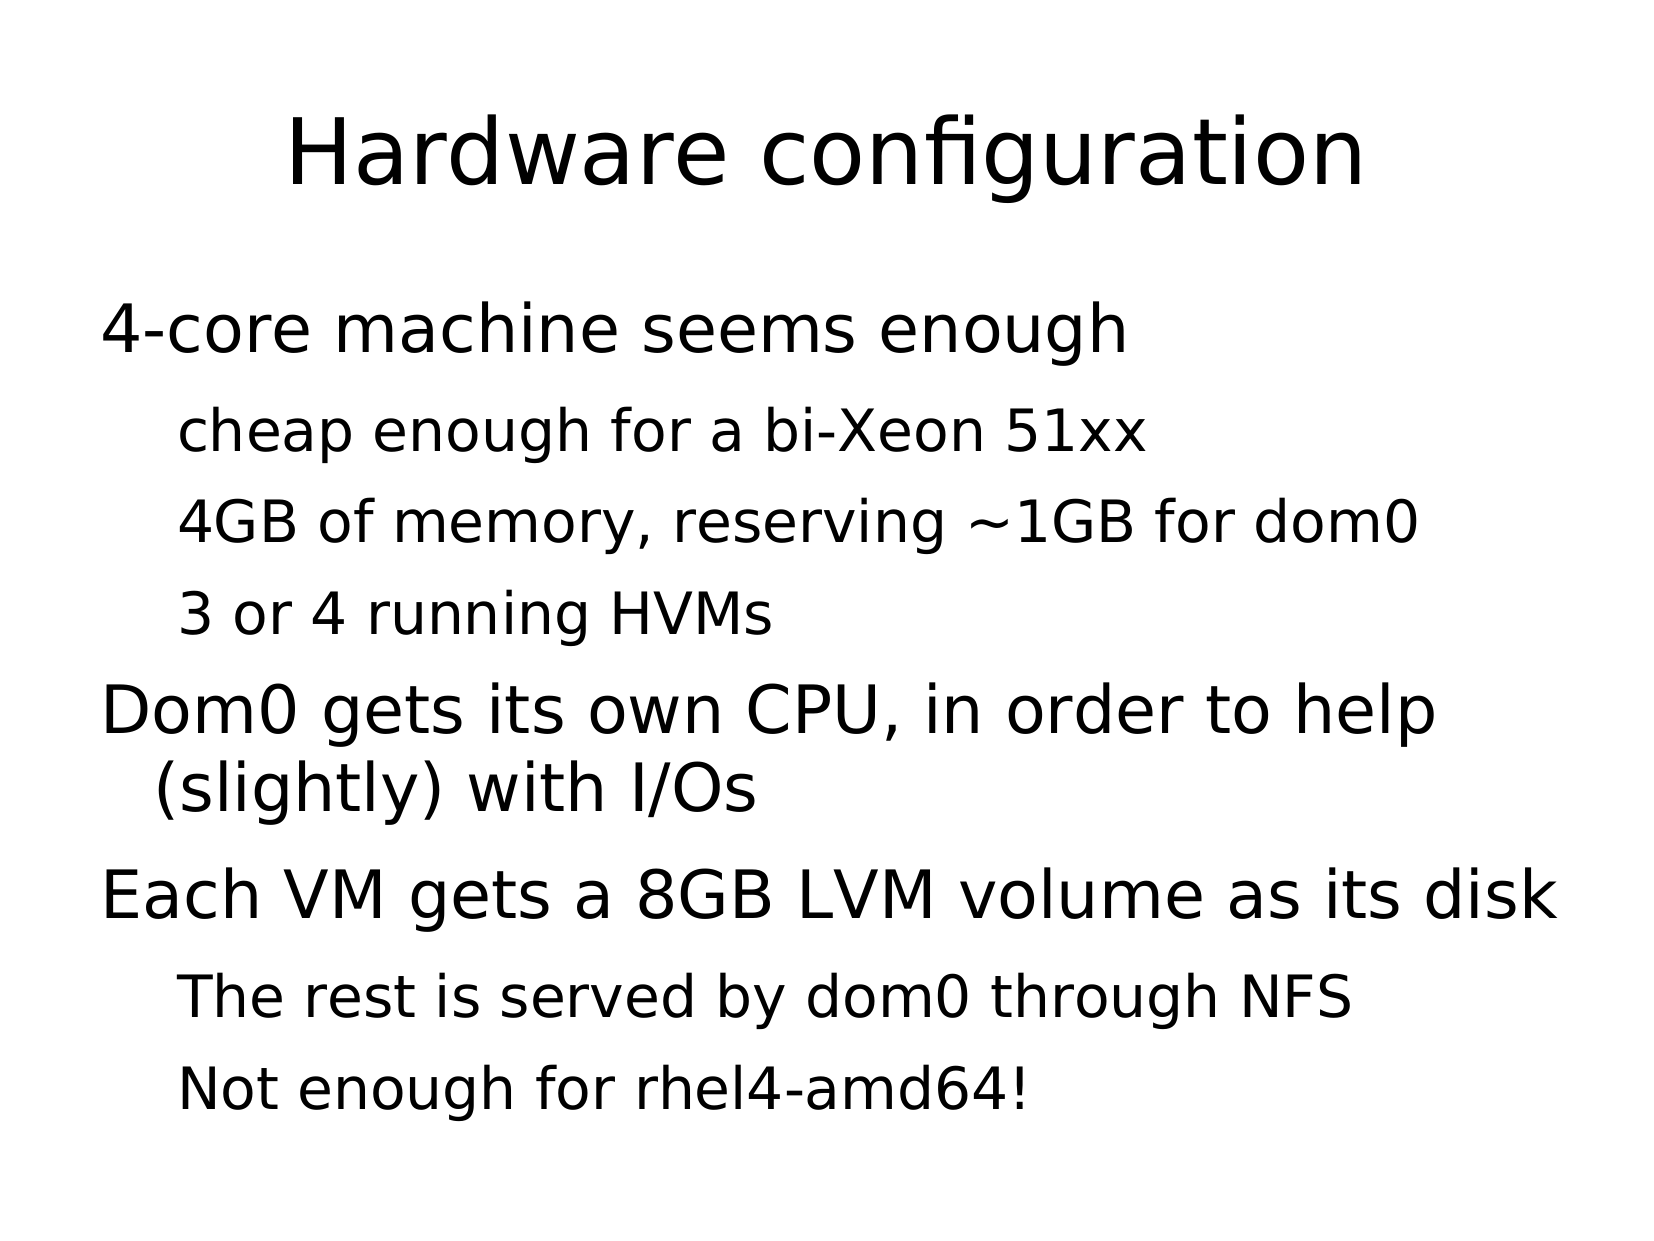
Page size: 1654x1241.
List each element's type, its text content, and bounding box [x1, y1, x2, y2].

list 4-core machine seems enough cheap enough for a bi-Xeon 51xx 4GB of memory, reserving ~1GB for dom0 3 or 4 running HVMs Dom0 gets its own CPU, in order to help (slightly) with I/Os Each VM gets a 8GB LVM volume as its disk The rest is served by dom0 through NFS Not enough for rhel4-amd64! [82, 290, 1571, 1201]
title Hardware configuration [82, 49, 1571, 257]
